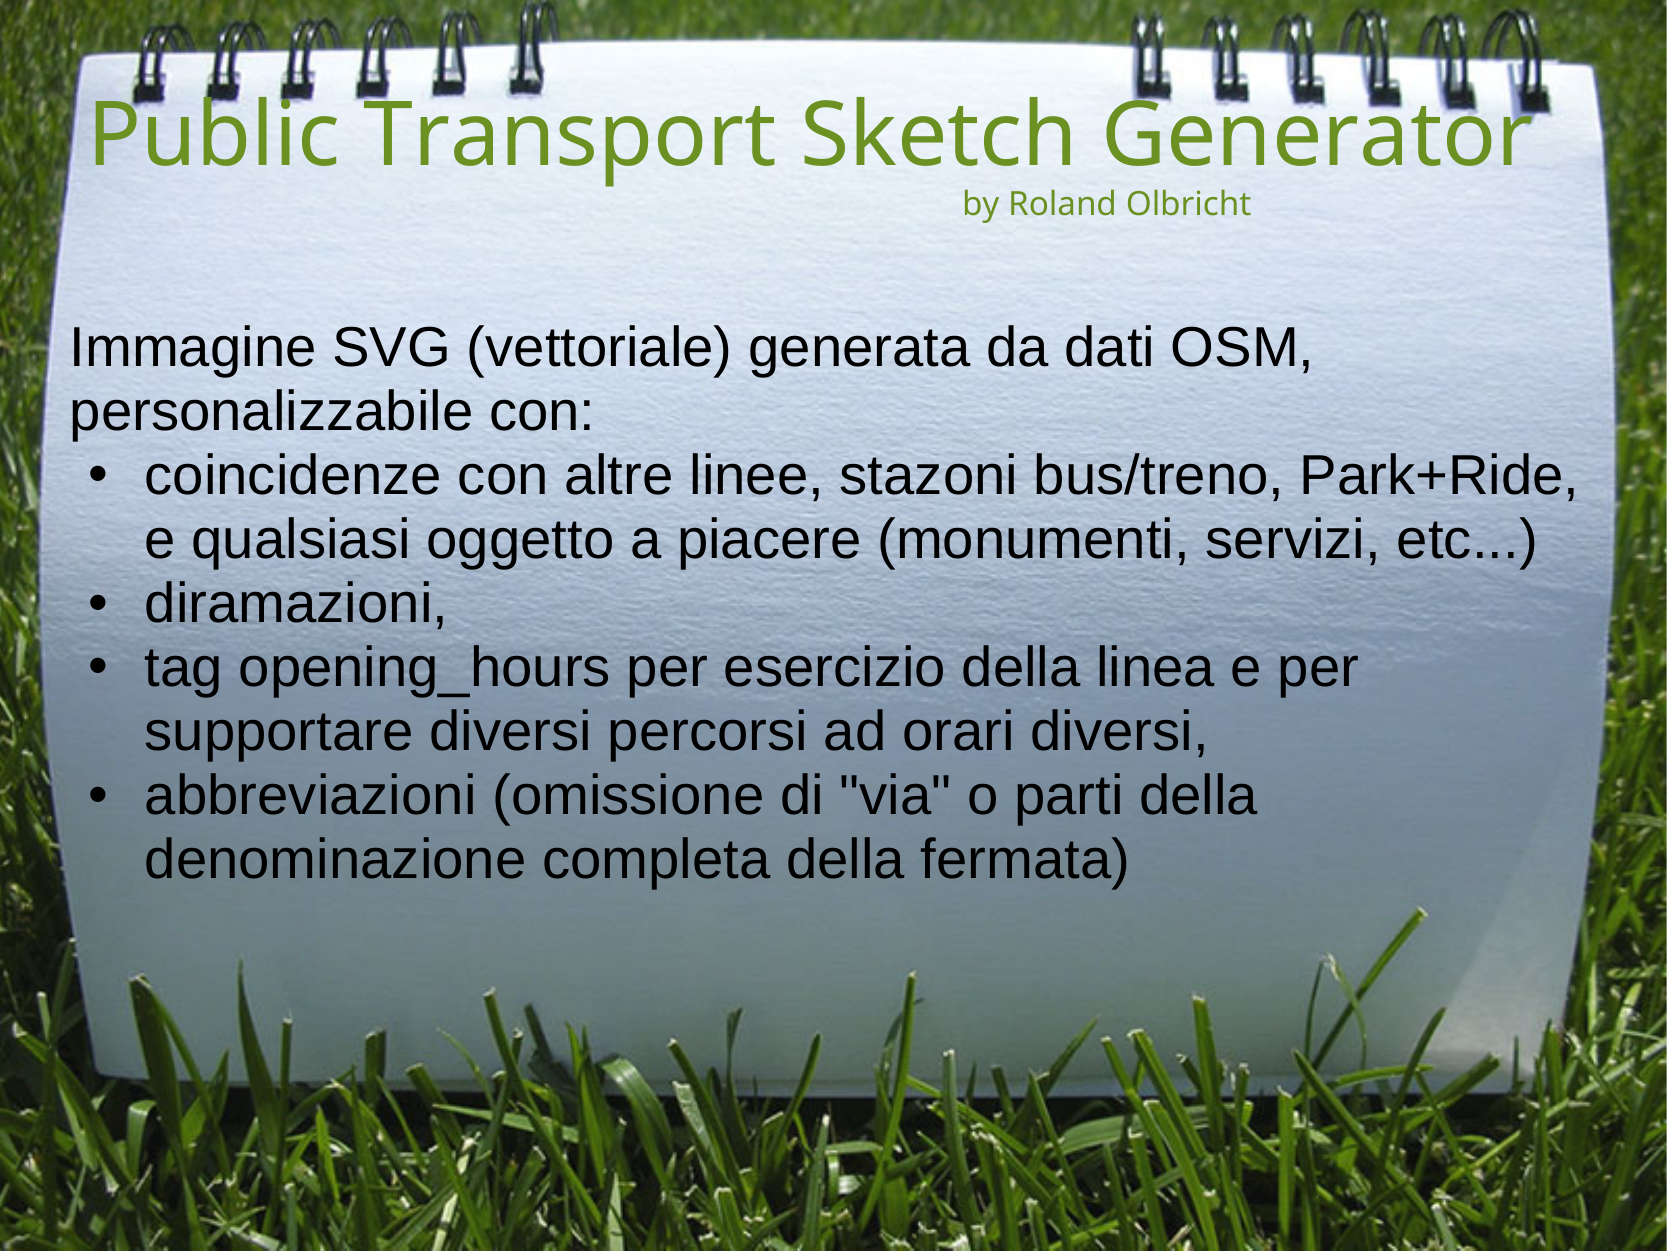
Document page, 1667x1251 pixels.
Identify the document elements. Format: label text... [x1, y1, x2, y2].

picture [0, 0, 1667, 1251]
title Public Transport Sketch Generator by Roland Olbricht [40, 83, 1628, 364]
list Immagine SVG (vettoriale) generata da dati OSM, personalizzabile con: coincidenze con altre linee, stazoni bus/treno, Park+Ride, e qualsiasi oggetto a piacere (monumenti, servizi, etc...) diramazioni, tag opening_hours per esercizio della linea e per supportare diversi percorsi ad orari diversi, abbreviazioni (omissione di "via" o parti della denominazione completa della fermata) [69, 250, 1587, 1043]
